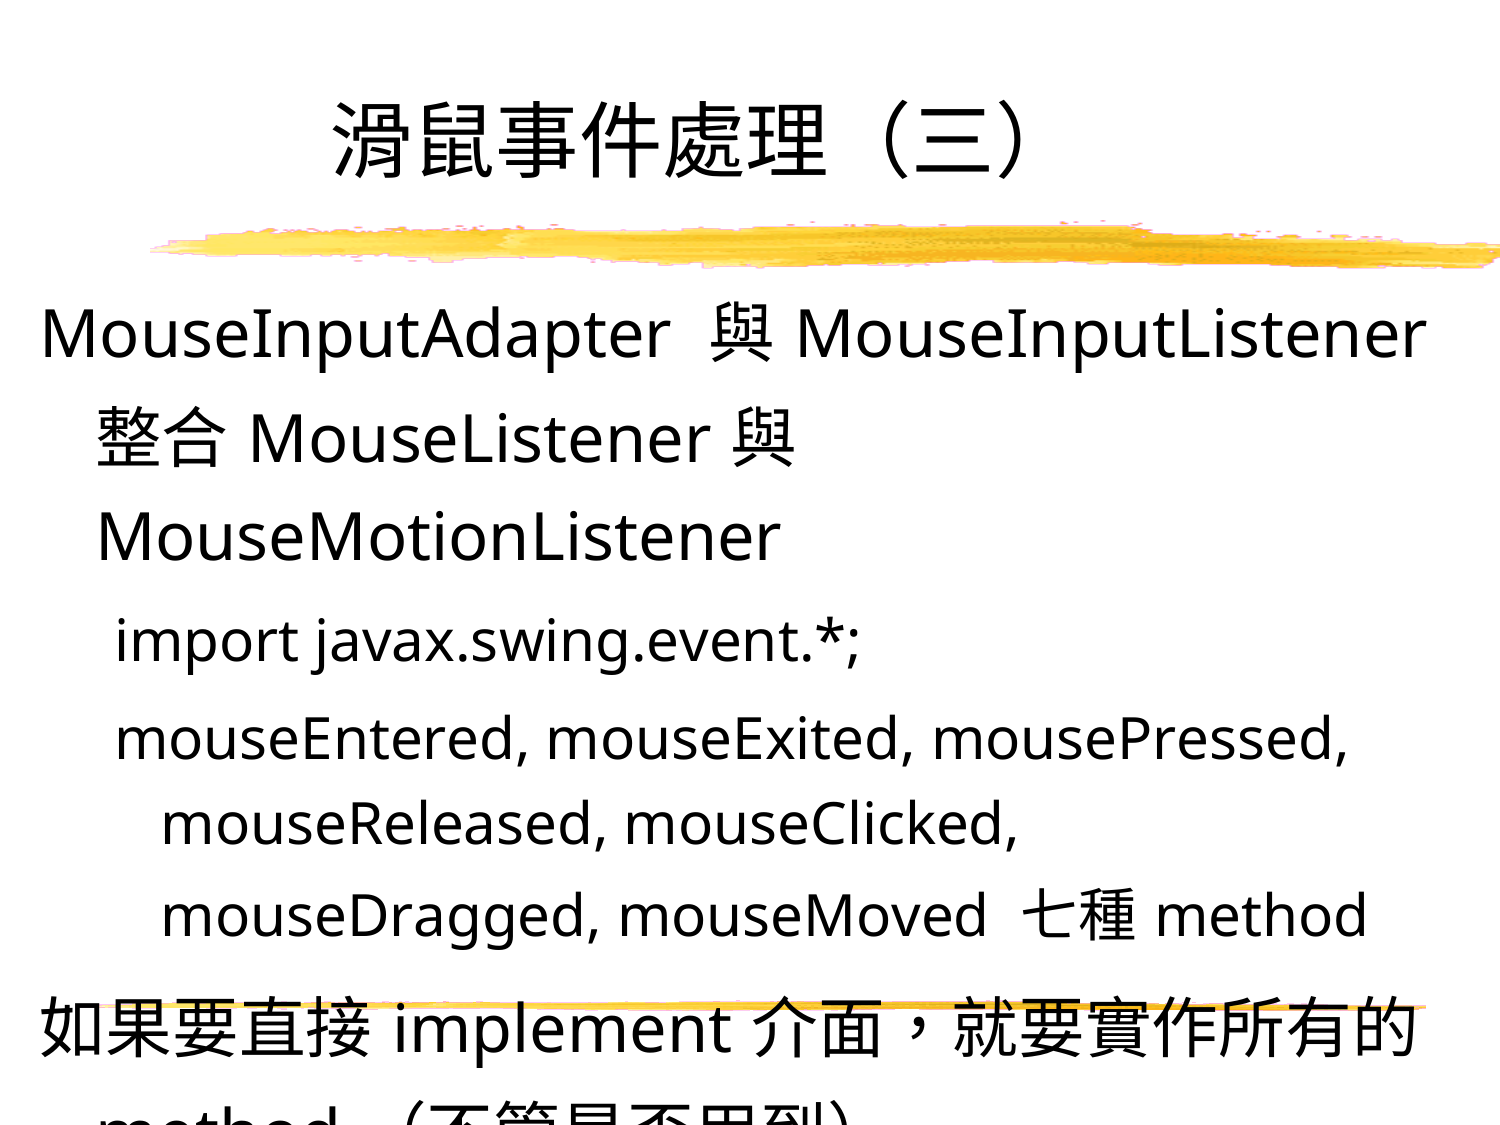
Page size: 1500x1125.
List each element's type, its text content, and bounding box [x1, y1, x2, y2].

picture [150, 215, 1500, 279]
picture [1046, 1003, 1056, 1009]
picture [1121, 1000, 1168, 1013]
picture [1394, 1000, 1426, 1013]
picture [1370, 1000, 1391, 1013]
picture [1187, 1000, 1237, 1013]
picture [788, 1000, 848, 1013]
picture [200, 1003, 210, 1009]
picture [215, 1000, 269, 1013]
picture [162, 1000, 195, 1013]
title 滑鼠事件處理（三） [66, 35, 1342, 225]
picture [776, 1004, 793, 1013]
picture [321, 1000, 781, 1013]
picture [272, 1000, 316, 1013]
picture [1310, 1000, 1367, 1013]
picture [121, 1004, 136, 1010]
picture [75, 1000, 116, 1013]
picture [141, 1004, 156, 1010]
picture [1095, 1006, 1142, 1013]
picture [1168, 1000, 1185, 1013]
picture [80, 1008, 94, 1013]
list MouseInputAdapter 與MouseInputListener整合MouseListener與MouseMotionListener import javax.swing.event.*; mouseEntered, mouseExited, mousePressed, mouseReleased, mouseClicked, mouseDragged, mouseMoved 七種method 如果要直接implement介面，就要實作所有的method（不管是否用到） [39, 272, 1448, 1000]
picture [1061, 1000, 1116, 1013]
picture [1229, 1000, 1265, 1013]
picture [851, 1000, 995, 1013]
picture [999, 1000, 1041, 1013]
picture [1259, 1000, 1310, 1013]
